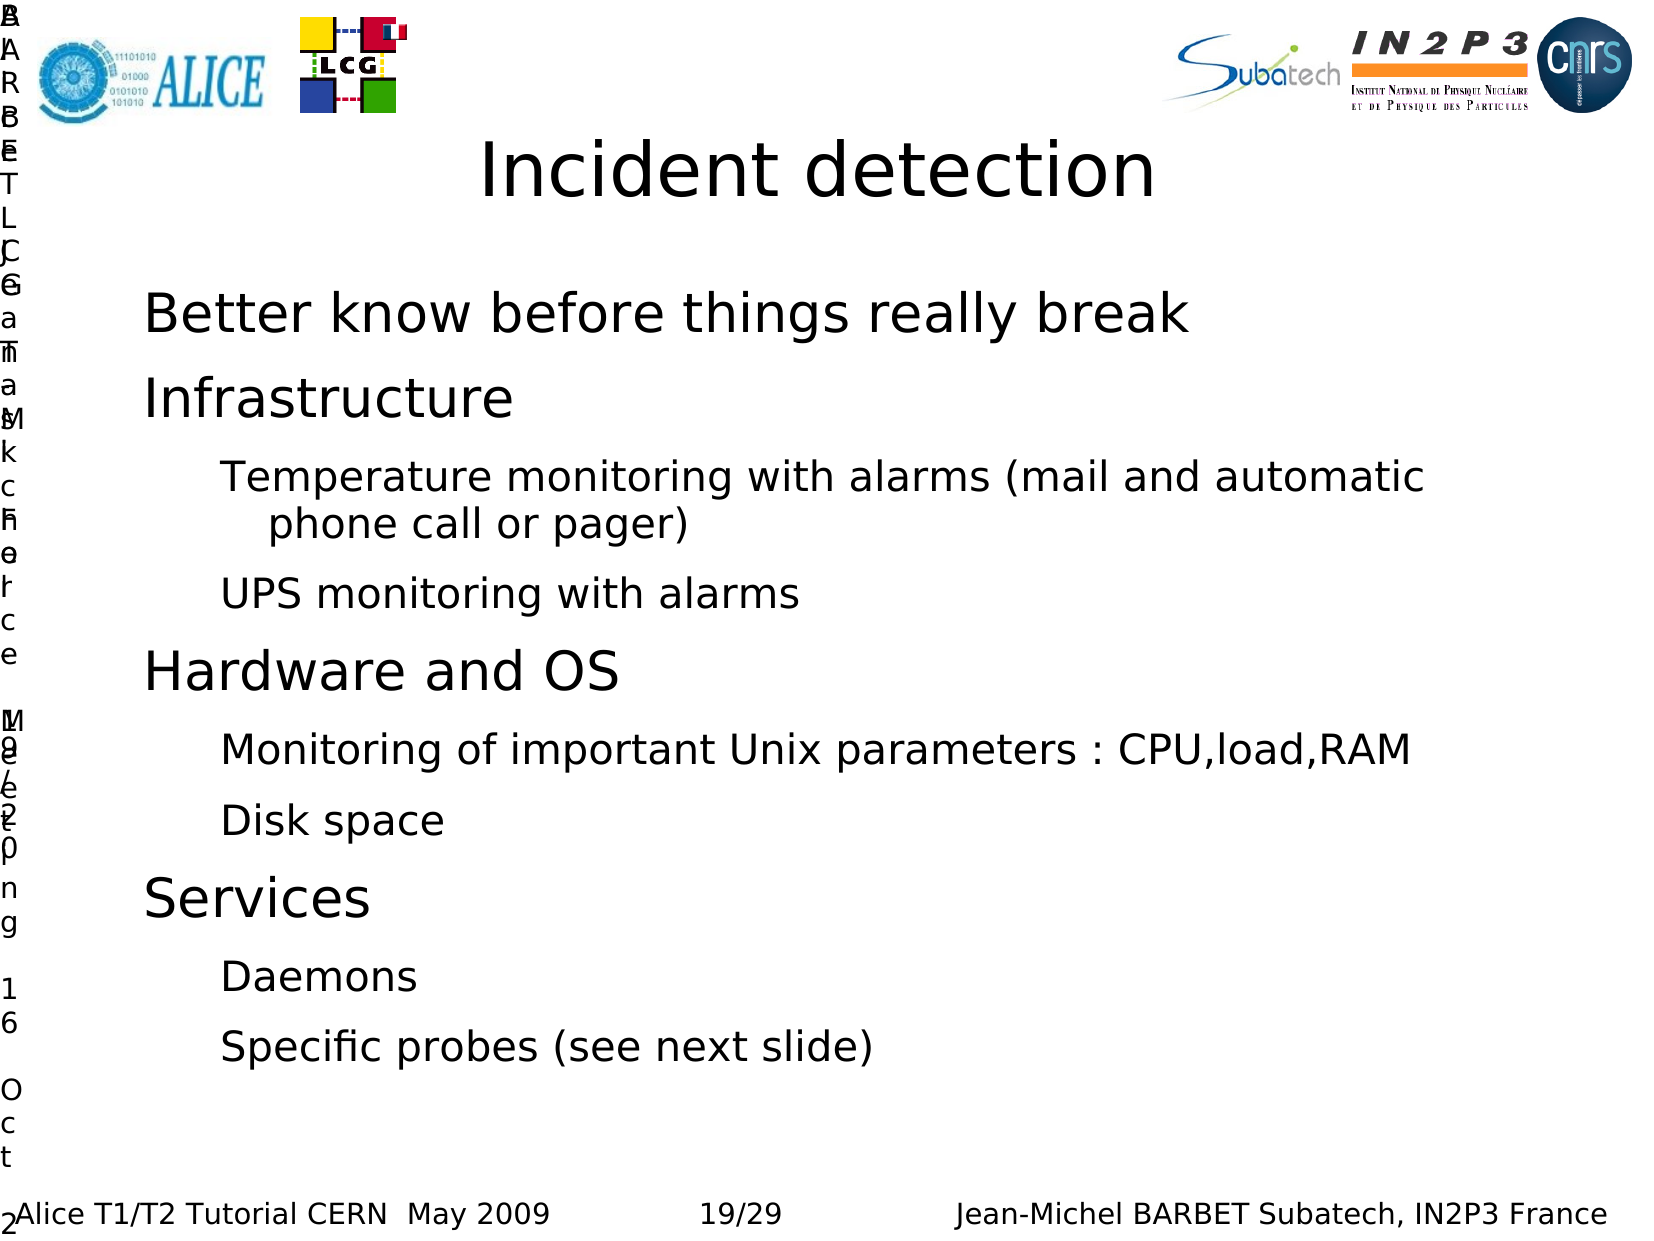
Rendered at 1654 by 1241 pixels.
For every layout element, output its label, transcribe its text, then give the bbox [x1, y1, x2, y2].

picture [300, 17, 409, 75]
picture [1162, 34, 1340, 75]
title Incident detection [112, 75, 1525, 268]
picture [1350, 21, 1528, 113]
picture [1537, 17, 1632, 113]
list Better know before things really break Infrastructure Temperature monitoring with alarms (mail and automatic phone call or pager) UPS monitoring with alarms Hardware and OS Monitoring of important Unix parameters : CPU,load,RAM Disk space Services Daemons Specific probes (see next slide) [125, 283, 1538, 1074]
picture [37, 37, 276, 127]
